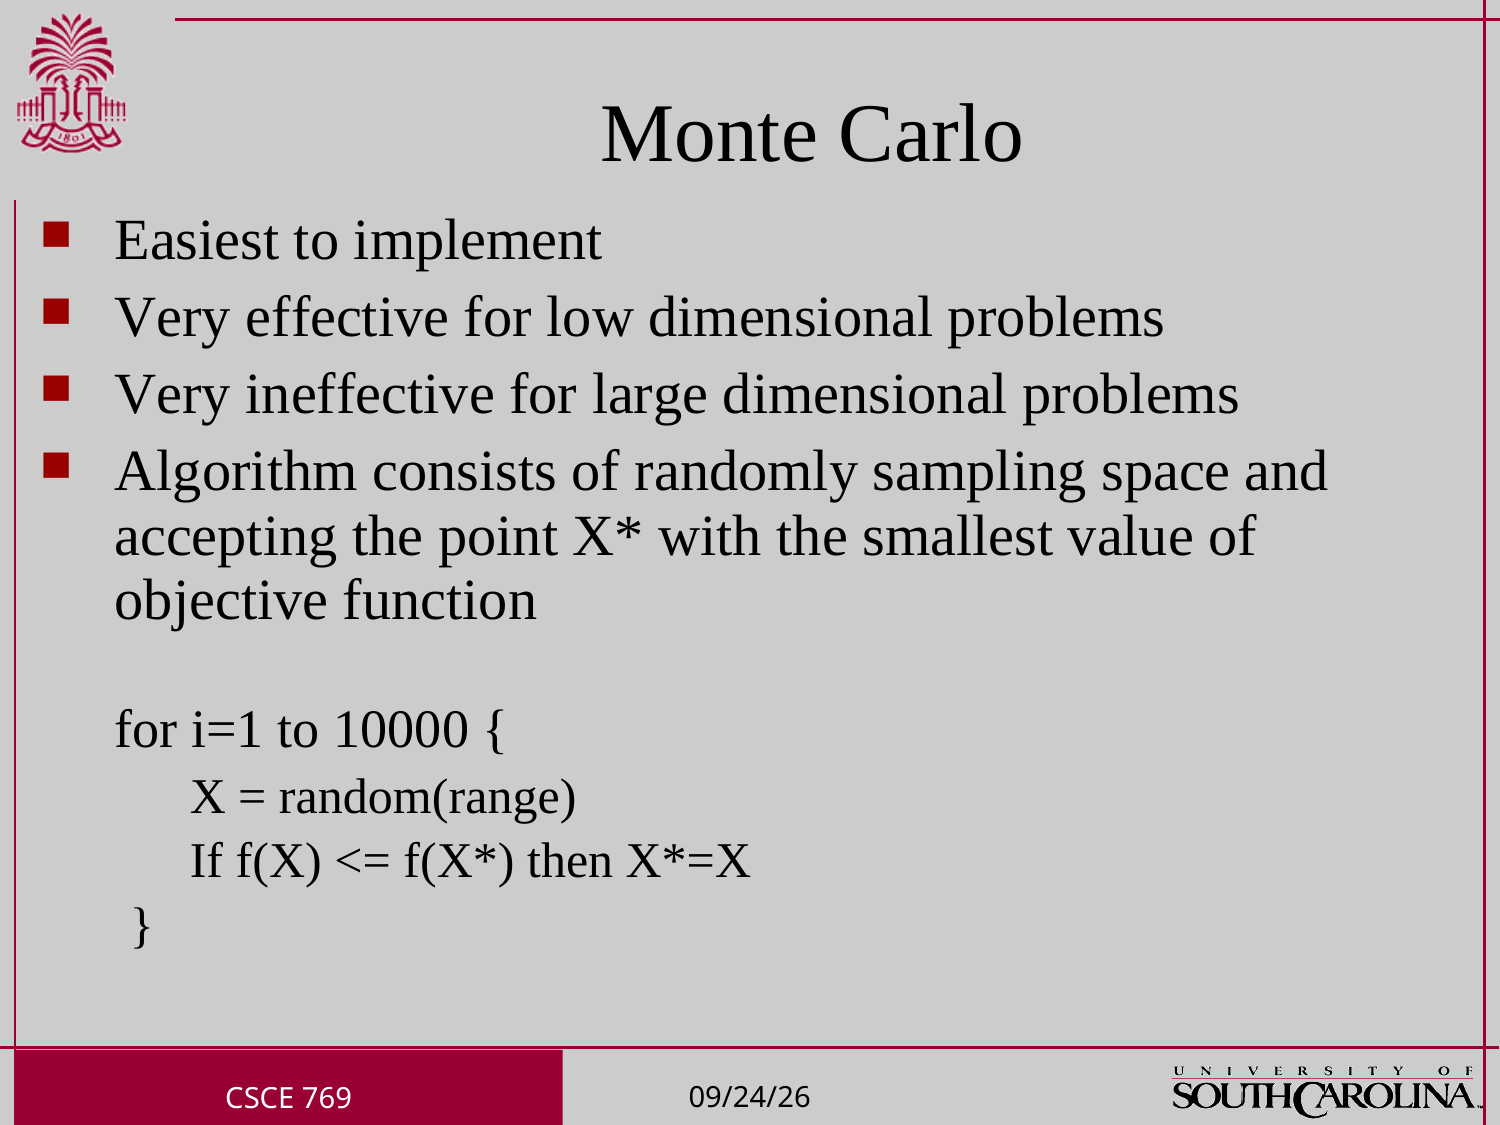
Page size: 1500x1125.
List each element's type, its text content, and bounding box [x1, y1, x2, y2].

list Easiest to implement Very effective for low dimensional problems Very ineffective for large dimensional problems Algorithm consists of randomly sampling space and accepting the point X* with the smallest value of objective function for i=1 to 10000 { X = random(range) If f(X) <= f(X*) then X*=X } [24, 200, 1476, 1028]
picture [12, 12, 131, 155]
picture [1162, 1049, 1483, 1125]
title Monte Carlo [174, 9, 1450, 188]
